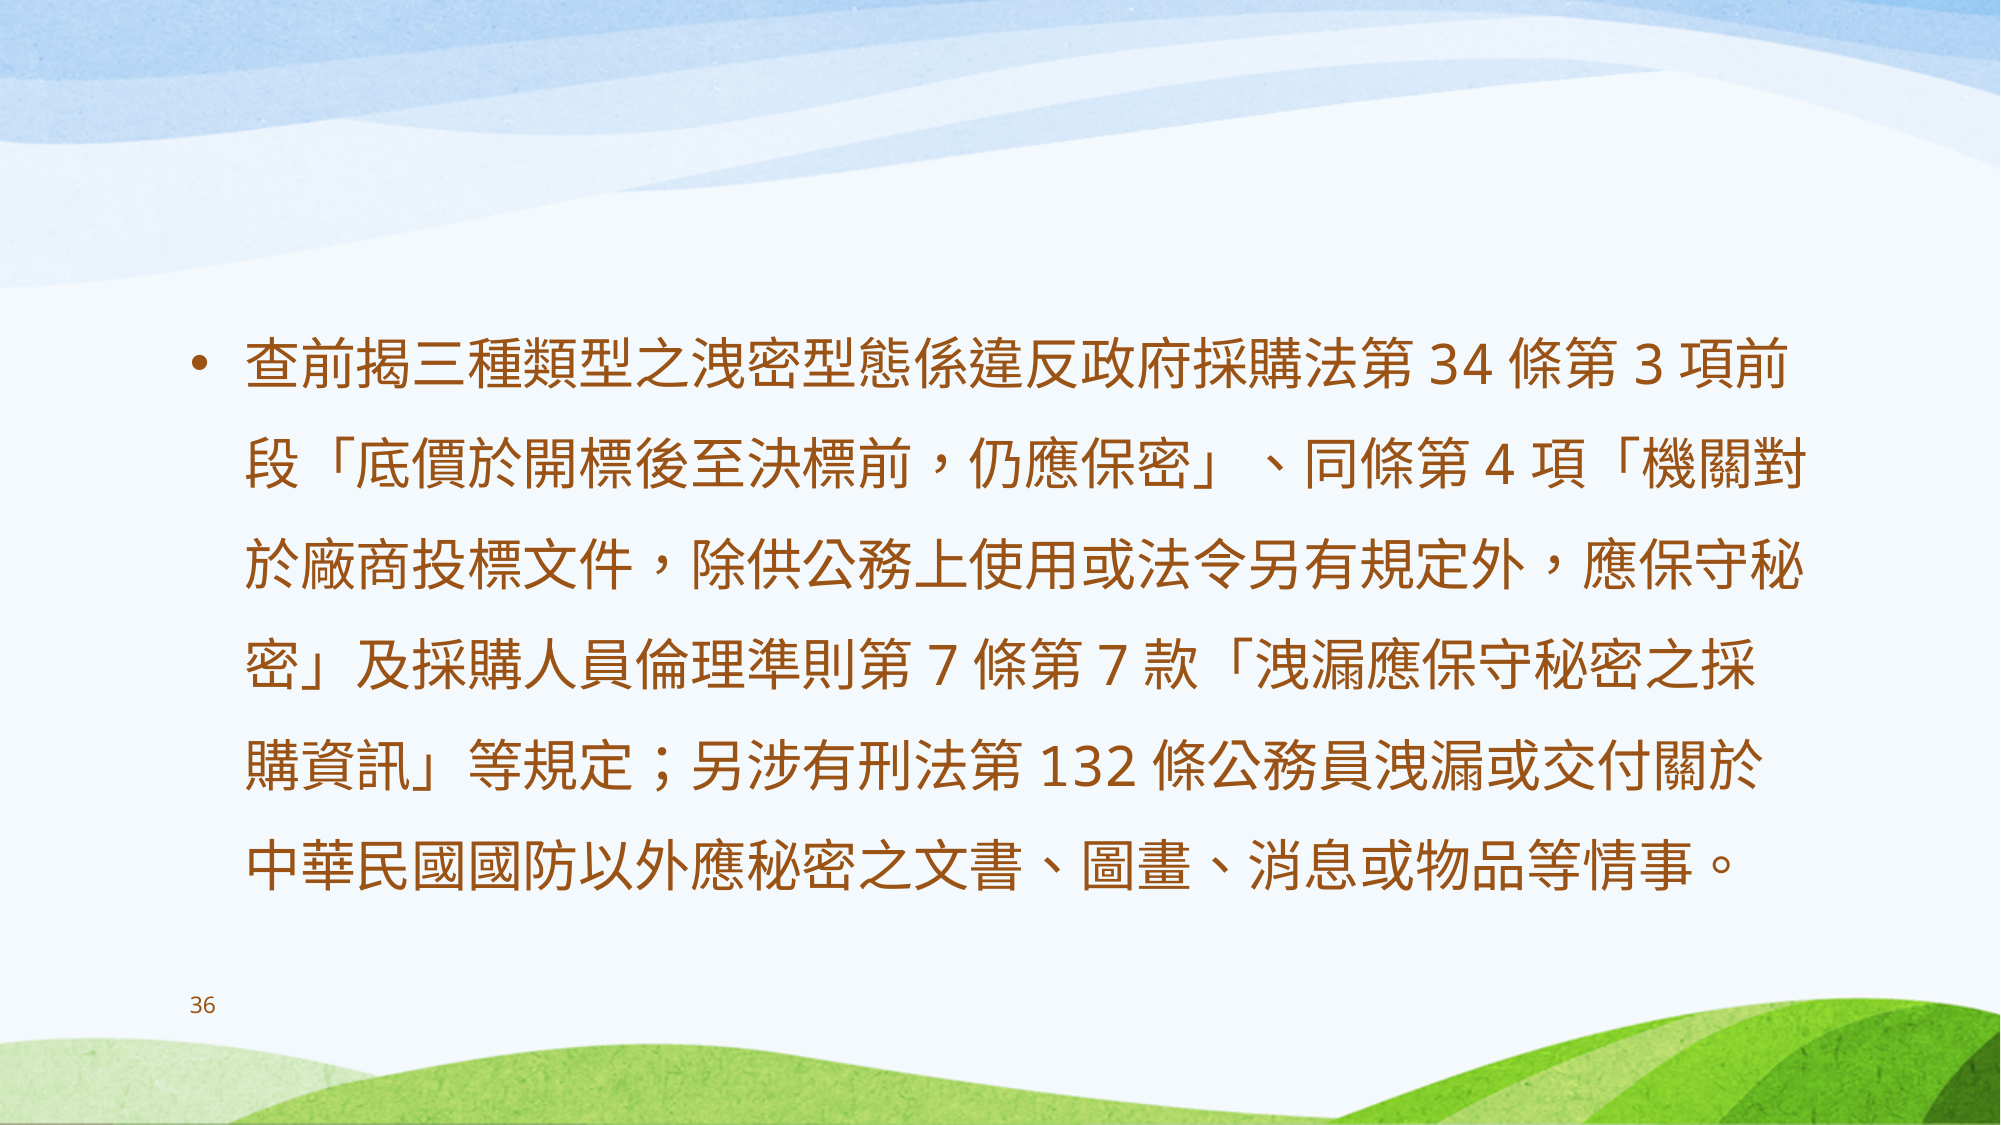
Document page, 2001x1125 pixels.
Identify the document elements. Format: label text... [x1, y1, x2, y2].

picture [0, 0, 2001, 1125]
list 查前揭三種類型之洩密型態係違反政府採購法第34條第3項前段「底價於開標後至決標前，仍應保密」、同條第4項「機關對於廠商投標文件，除供公務上使用或法令另有規定外，應保守秘密」及採購人員倫理準則第7條第7款「洩漏應保守秘密之採購資訊」等規定；另涉有刑法第132條公務員洩漏或交付關於中華民國國防以外應秘密之文書、圖畫、消息或物品等情事。 [174, 287, 1825, 982]
slide_number <編號> [174, 987, 300, 1025]
